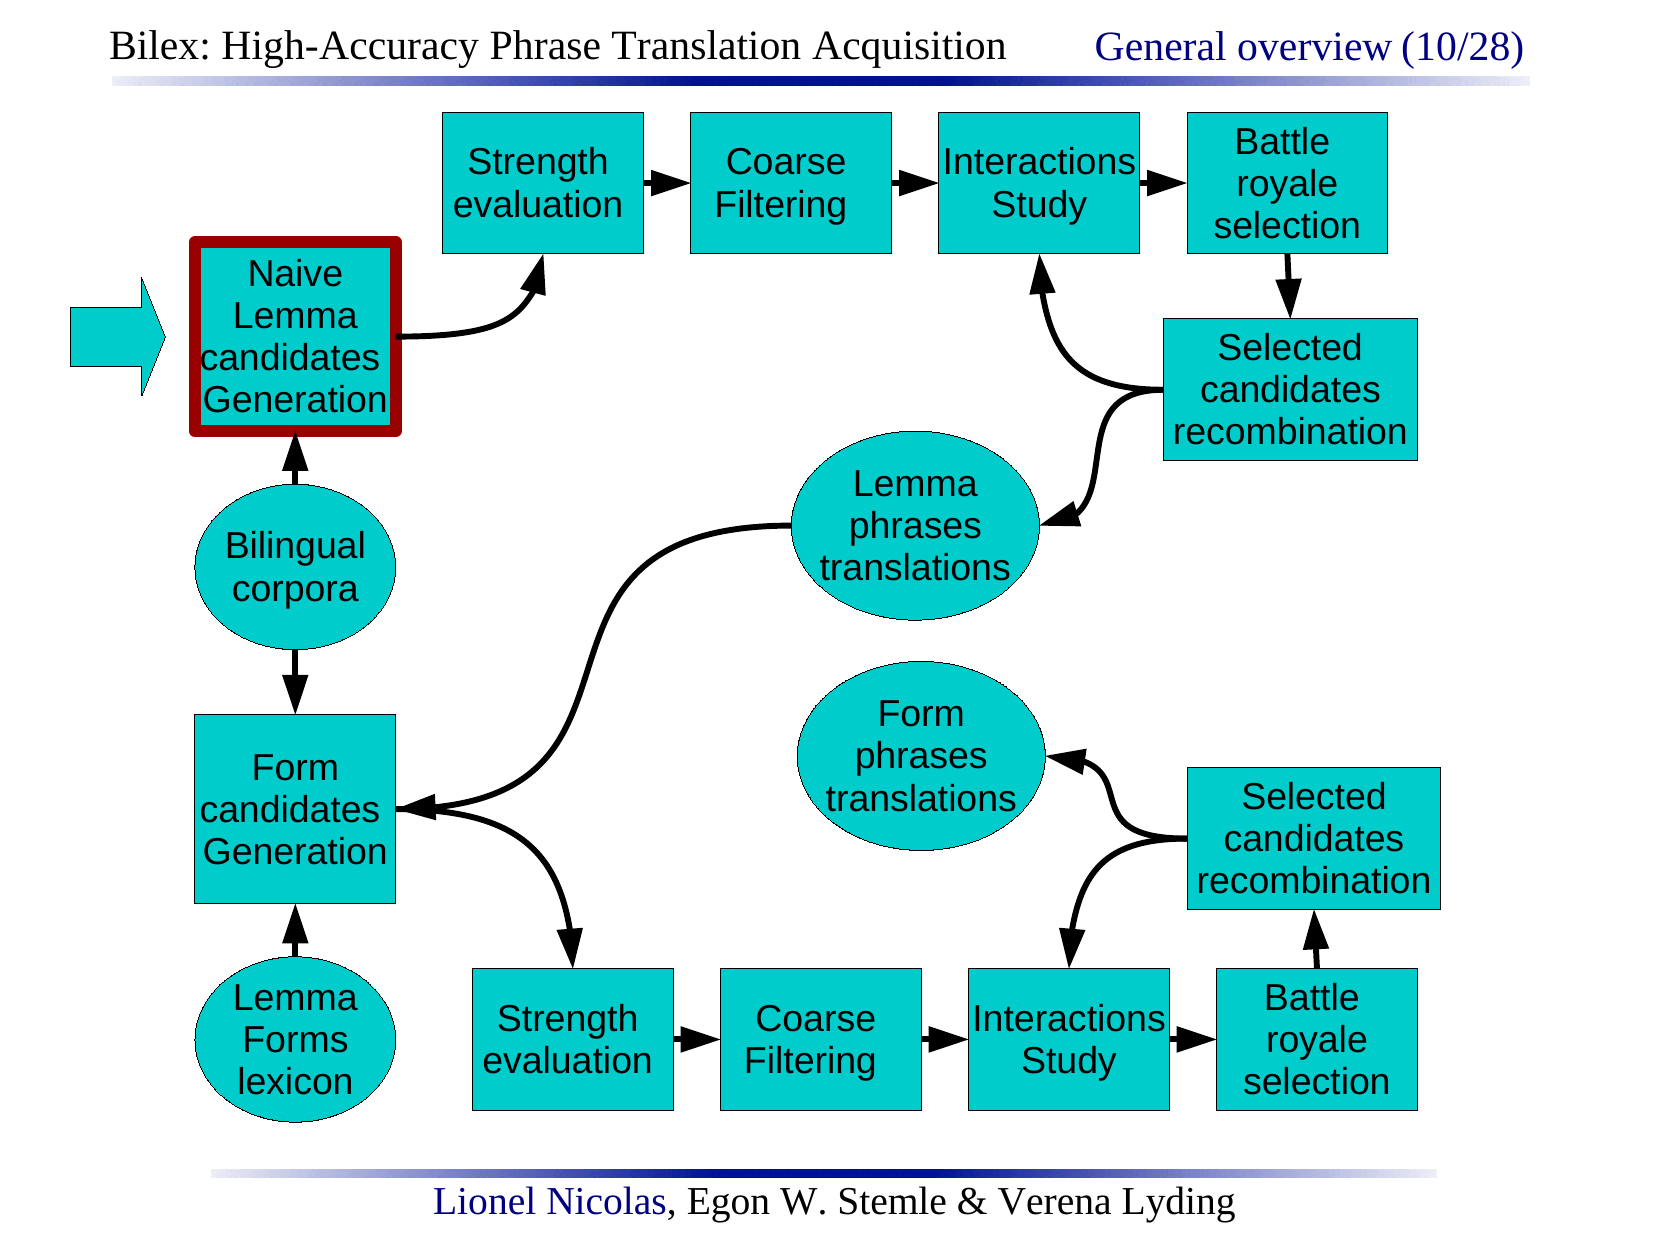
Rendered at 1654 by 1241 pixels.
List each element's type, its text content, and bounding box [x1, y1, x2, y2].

picture [211, 1169, 1437, 1178]
text_box Naive Lemma candidates Generation [194, 242, 396, 432]
text_box Bilingual corpora [194, 484, 396, 650]
text_box Battle royale selection [1187, 112, 1388, 254]
text_box Lemma Forms lexicon [194, 956, 396, 1123]
text_box Selected candidates recombination [1163, 318, 1418, 461]
text_box Form candidates Generation [194, 714, 396, 904]
text_box Selected candidates recombination [1187, 767, 1441, 910]
text_box Coarse Filtering [690, 112, 892, 254]
picture [112, 76, 1530, 86]
text_box Coarse Filtering [720, 968, 922, 1111]
text_box [70, 277, 166, 396]
text_box Strength evaluation [472, 968, 674, 1111]
text_box Interactions Study [938, 112, 1140, 254]
text_box Lemma phrases translations [791, 431, 1040, 621]
text_box General overview [1079, 15, 1408, 82]
text_box Interactions Study [968, 968, 1170, 1111]
text_box Form phrases translations [797, 661, 1046, 851]
text_box Strength evaluation [442, 112, 644, 254]
text_box Battle royale selection [1216, 968, 1418, 1111]
